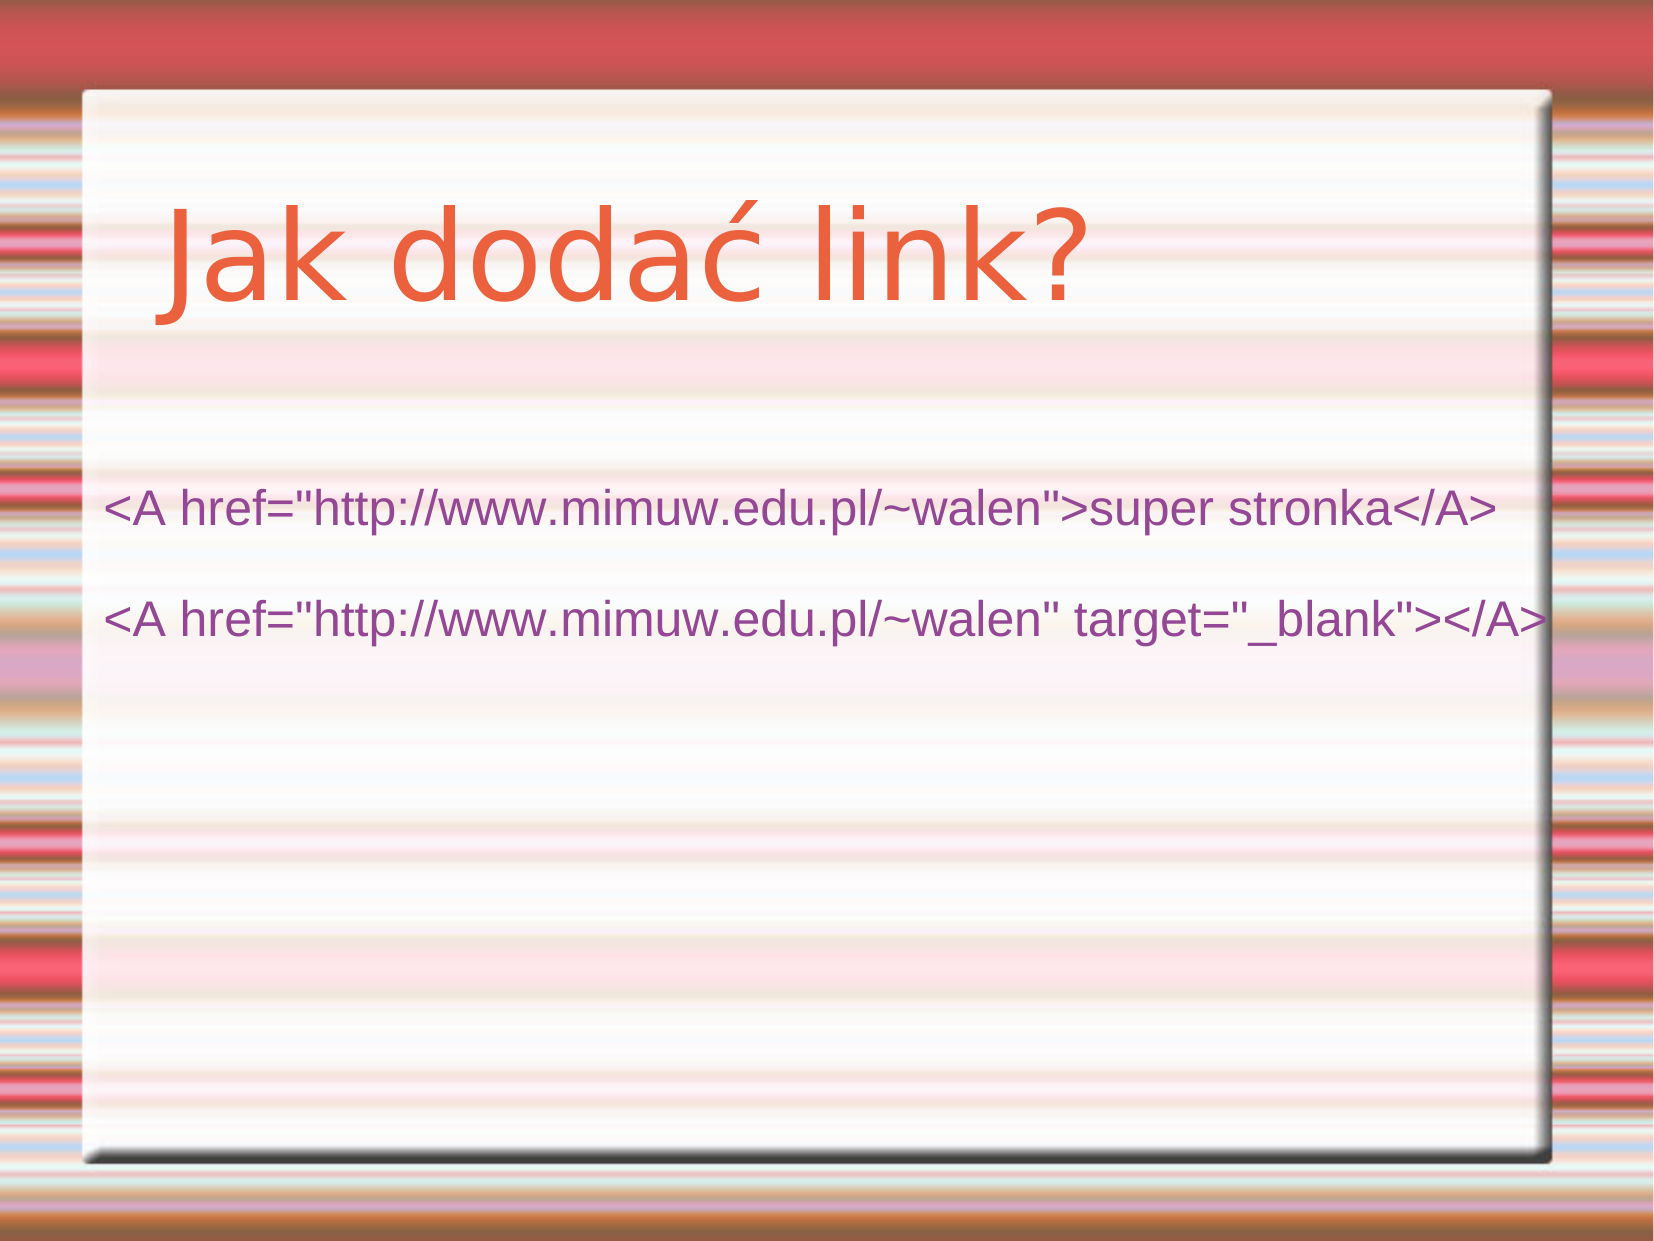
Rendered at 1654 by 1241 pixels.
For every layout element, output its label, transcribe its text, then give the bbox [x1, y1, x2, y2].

text_box Jak dodać link? [147, 177, 1418, 338]
text_box <A href="http://www.mimuw.edu.pl/~walen">super stronka</A> <A href="http://www.mimuw.edu.pl/~walen" target="_blank"></A> [88, 472, 1565, 655]
picture [0, 0, 1654, 1241]
